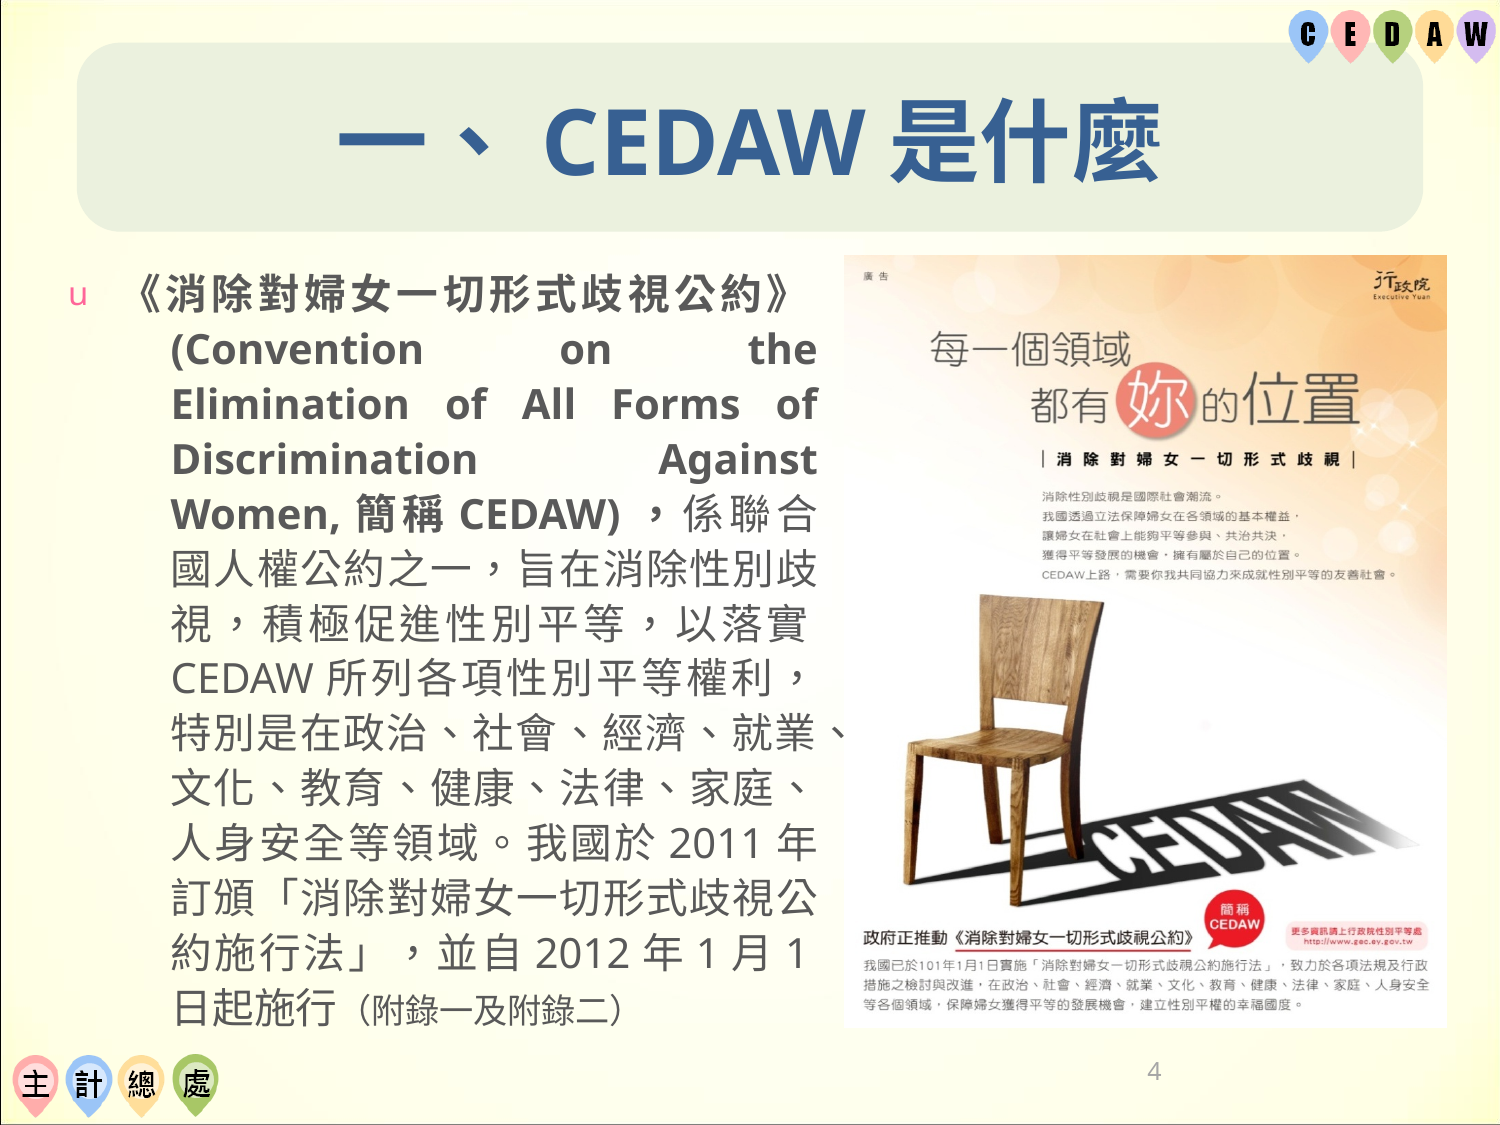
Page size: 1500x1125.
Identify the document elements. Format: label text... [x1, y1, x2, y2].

picture [844, 255, 1447, 1028]
title 一、CEDAW是什麼 [75, 45, 1426, 233]
list 《消除對婦女一切形式歧視公約》(Convention on the Elimination of All Forms of Discrimination Against Women,簡稱CEDAW)，係聯合國人權公約之一，旨在消除性別歧視，積極促進性別平等，以落實CEDAW所列各項性別平等權利，特別是在政治、社會、經濟、就業、文化、教育、健康、法律、家庭、人身安全等領域。我國於2011年訂頒「消除對婦女一切形式歧視公約施行法」，並自2012年1月1日起施行（附錄一及附錄二） [53, 255, 833, 1040]
text_box [1132, 1042, 1483, 1103]
